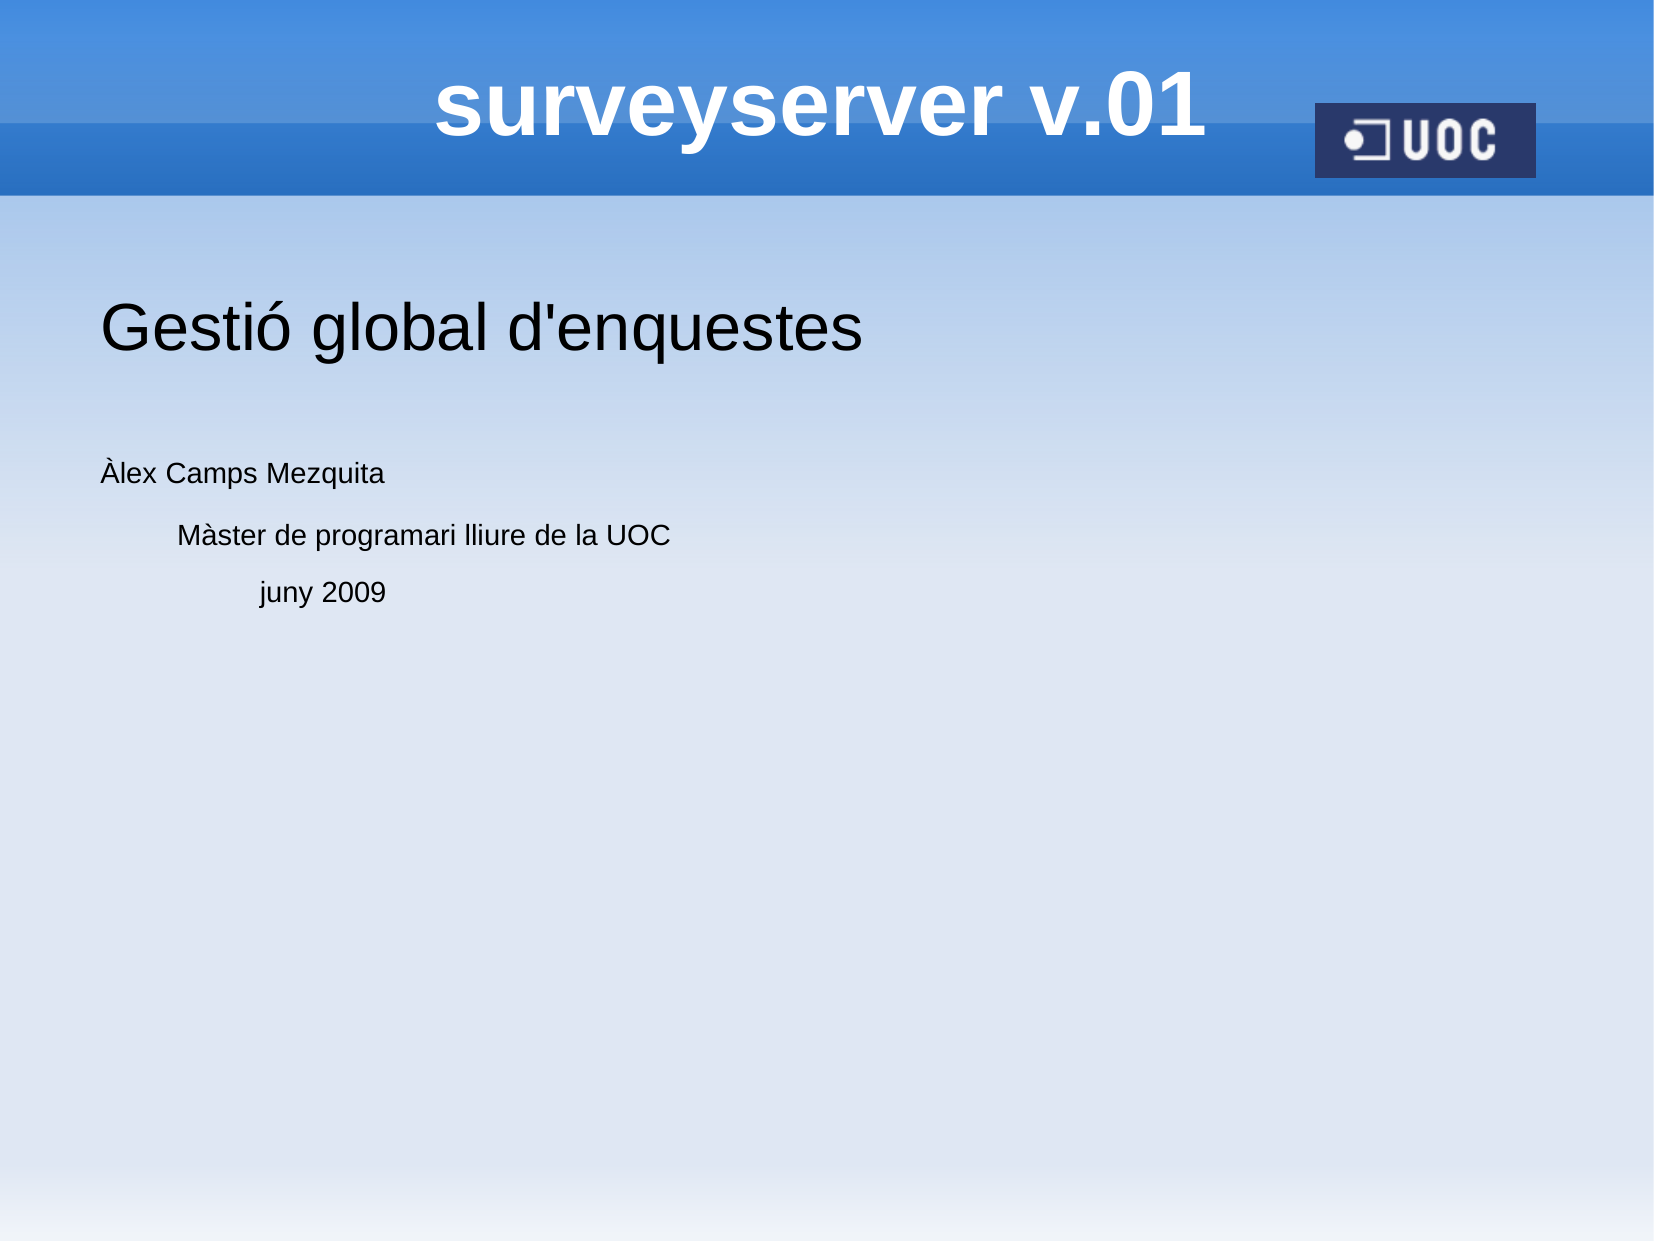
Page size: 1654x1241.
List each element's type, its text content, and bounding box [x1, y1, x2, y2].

list Gestió global d'enquestes Àlex Camps Mezquita Màster de programari lliure de la UOC juny 2009 [82, 290, 1571, 1109]
picture [0, 0, 1654, 1241]
picture [1315, 103, 1536, 178]
title surveyserver v.01 [76, 0, 1565, 208]
